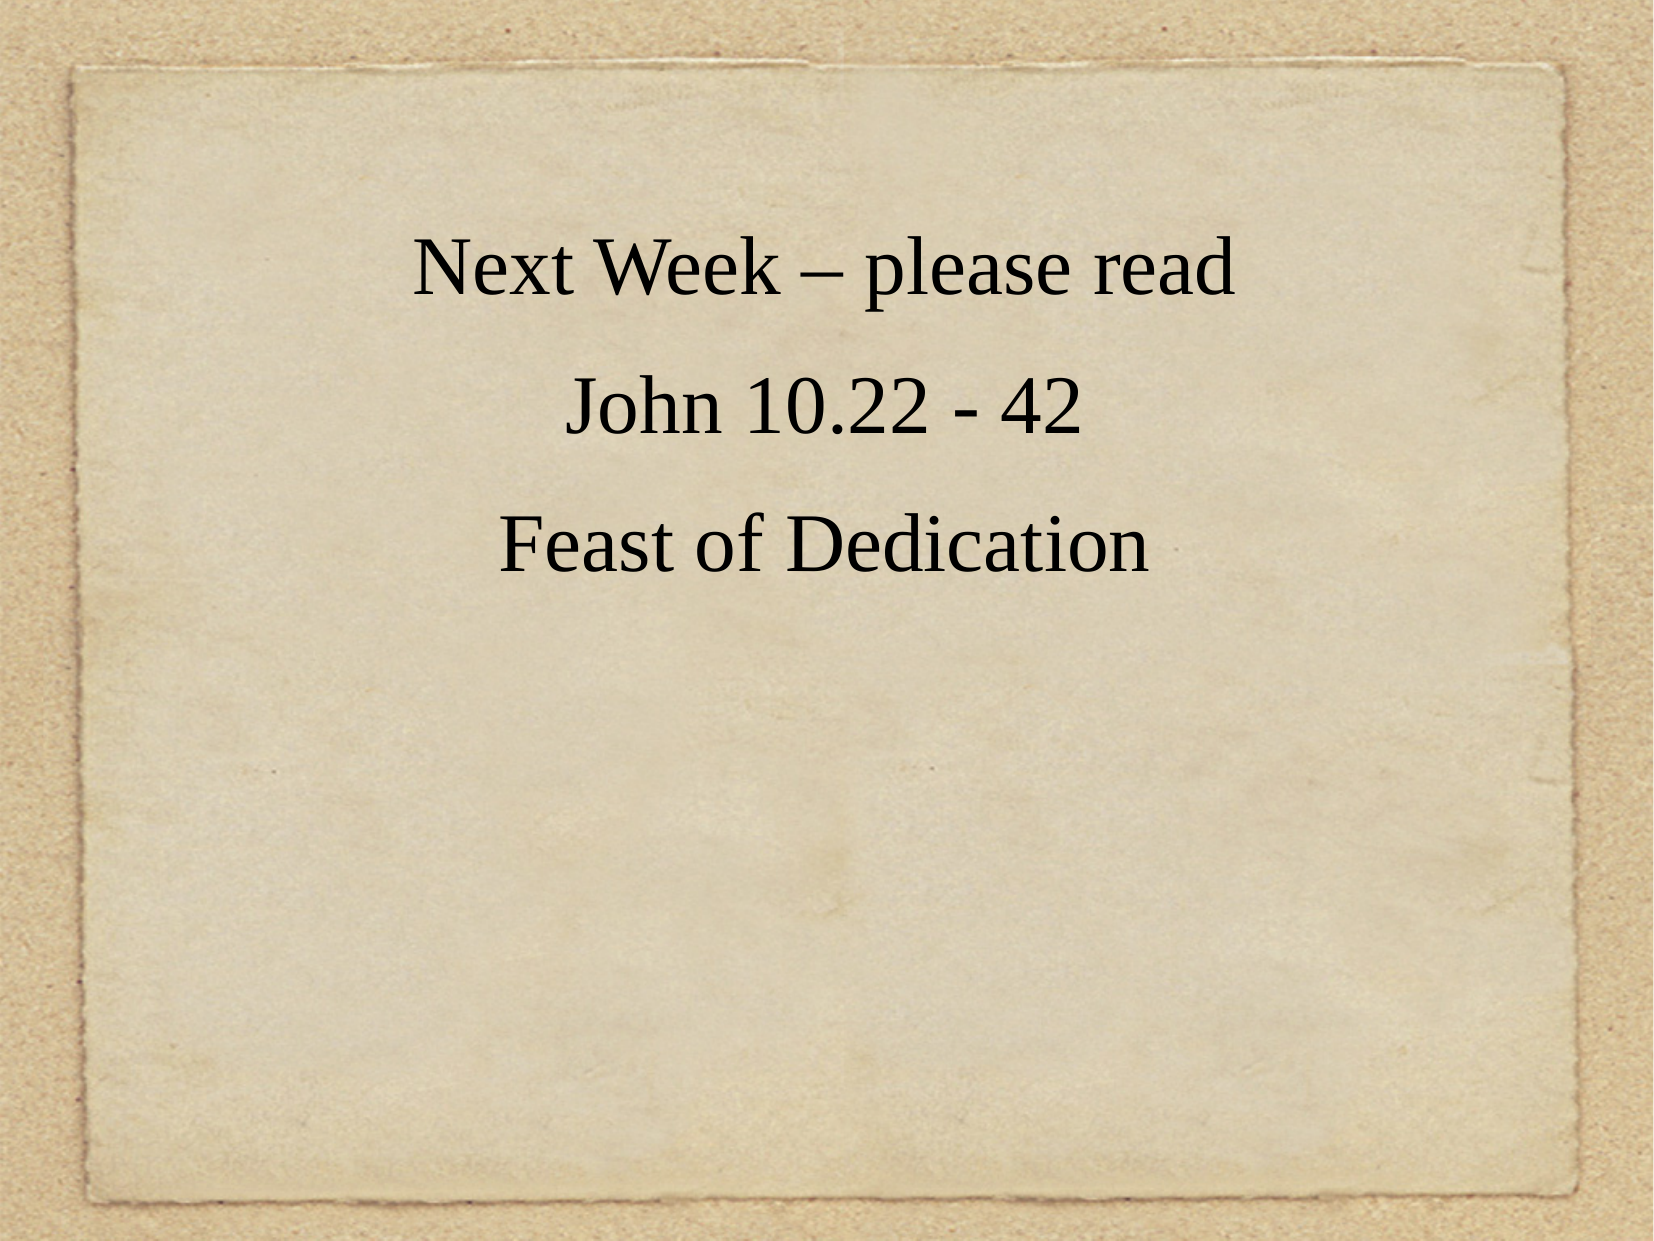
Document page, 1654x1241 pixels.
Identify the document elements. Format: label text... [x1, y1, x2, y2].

text_box Next Week – please read John 10.22 - 42 Feast of Dedication [75, 75, 1576, 1201]
picture [0, 0, 1654, 1241]
